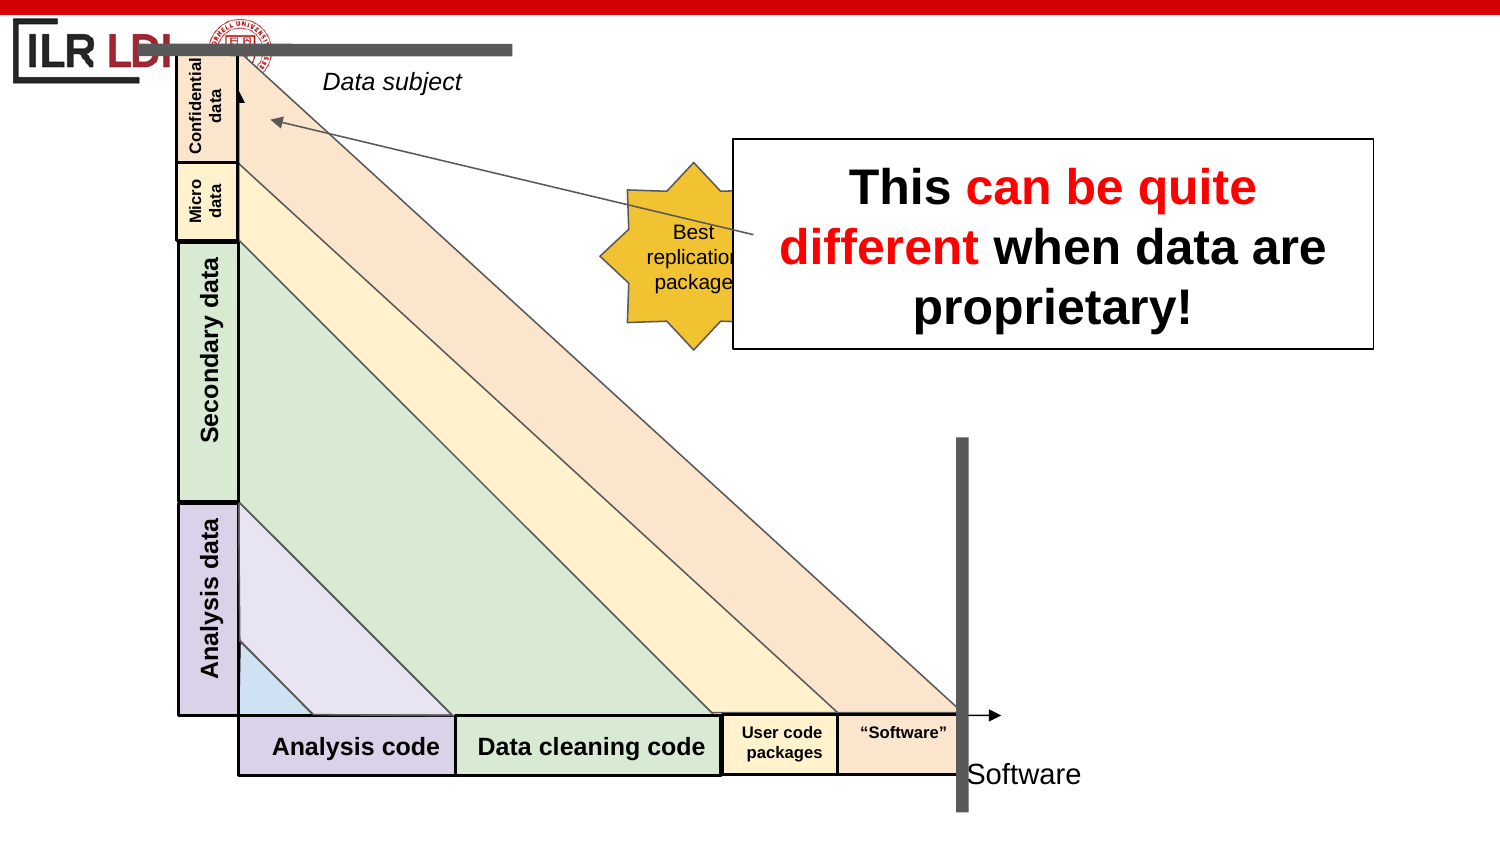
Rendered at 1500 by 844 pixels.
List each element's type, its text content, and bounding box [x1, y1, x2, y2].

picture [247, 57, 301, 102]
text_box Best replication package [600, 206, 732, 351]
text_box Analysis data [178, 503, 239, 716]
text_box Data subject [307, 50, 613, 111]
text_box “Software” [837, 714, 956, 775]
text_box Micro data [176, 163, 238, 241]
text_box Data cleaning code [455, 715, 722, 776]
text_box Confidential data [176, 57, 238, 163]
text_box Software [969, 740, 1500, 806]
text_box Secondary data [178, 242, 239, 502]
text_box Analysis code [238, 715, 455, 776]
picture [0, 15, 301, 102]
text_box This can be quite different when data are proprietary! [732, 139, 1374, 350]
text_box Best replication package [627, 162, 732, 228]
text_box [238, 57, 956, 717]
text_box User code packages [722, 714, 837, 775]
